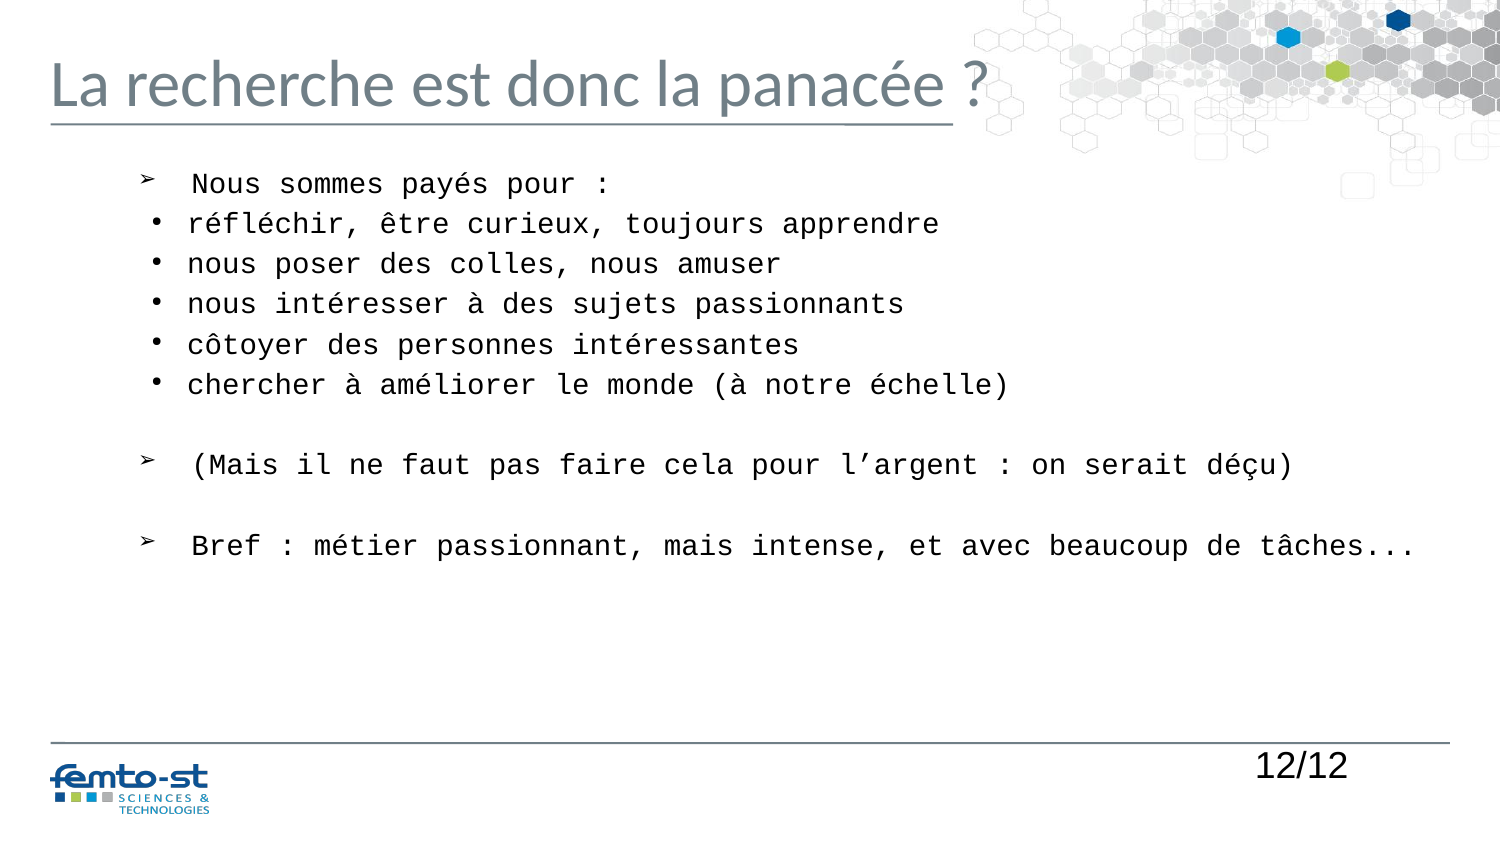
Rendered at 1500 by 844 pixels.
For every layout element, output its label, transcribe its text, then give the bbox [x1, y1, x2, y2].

picture [962, 0, 1500, 216]
text_box Nous sommes payés pour : réfléchir, être curieux, toujours apprendre nous poser des colles, nous amuser nous intéresser à des sujets passionnants côtoyer des personnes intéressantes chercher à améliorer le monde (à notre échelle) (Mais il ne faut pas faire cela pour l’argent : on serait déçu) Bref : métier passionnant, mais intense, et avec beaucoup de tâches... [116, 124, 1418, 745]
picture [50, 764, 209, 814]
text_box La recherche est donc la panacée ? [50, 40, 1401, 124]
